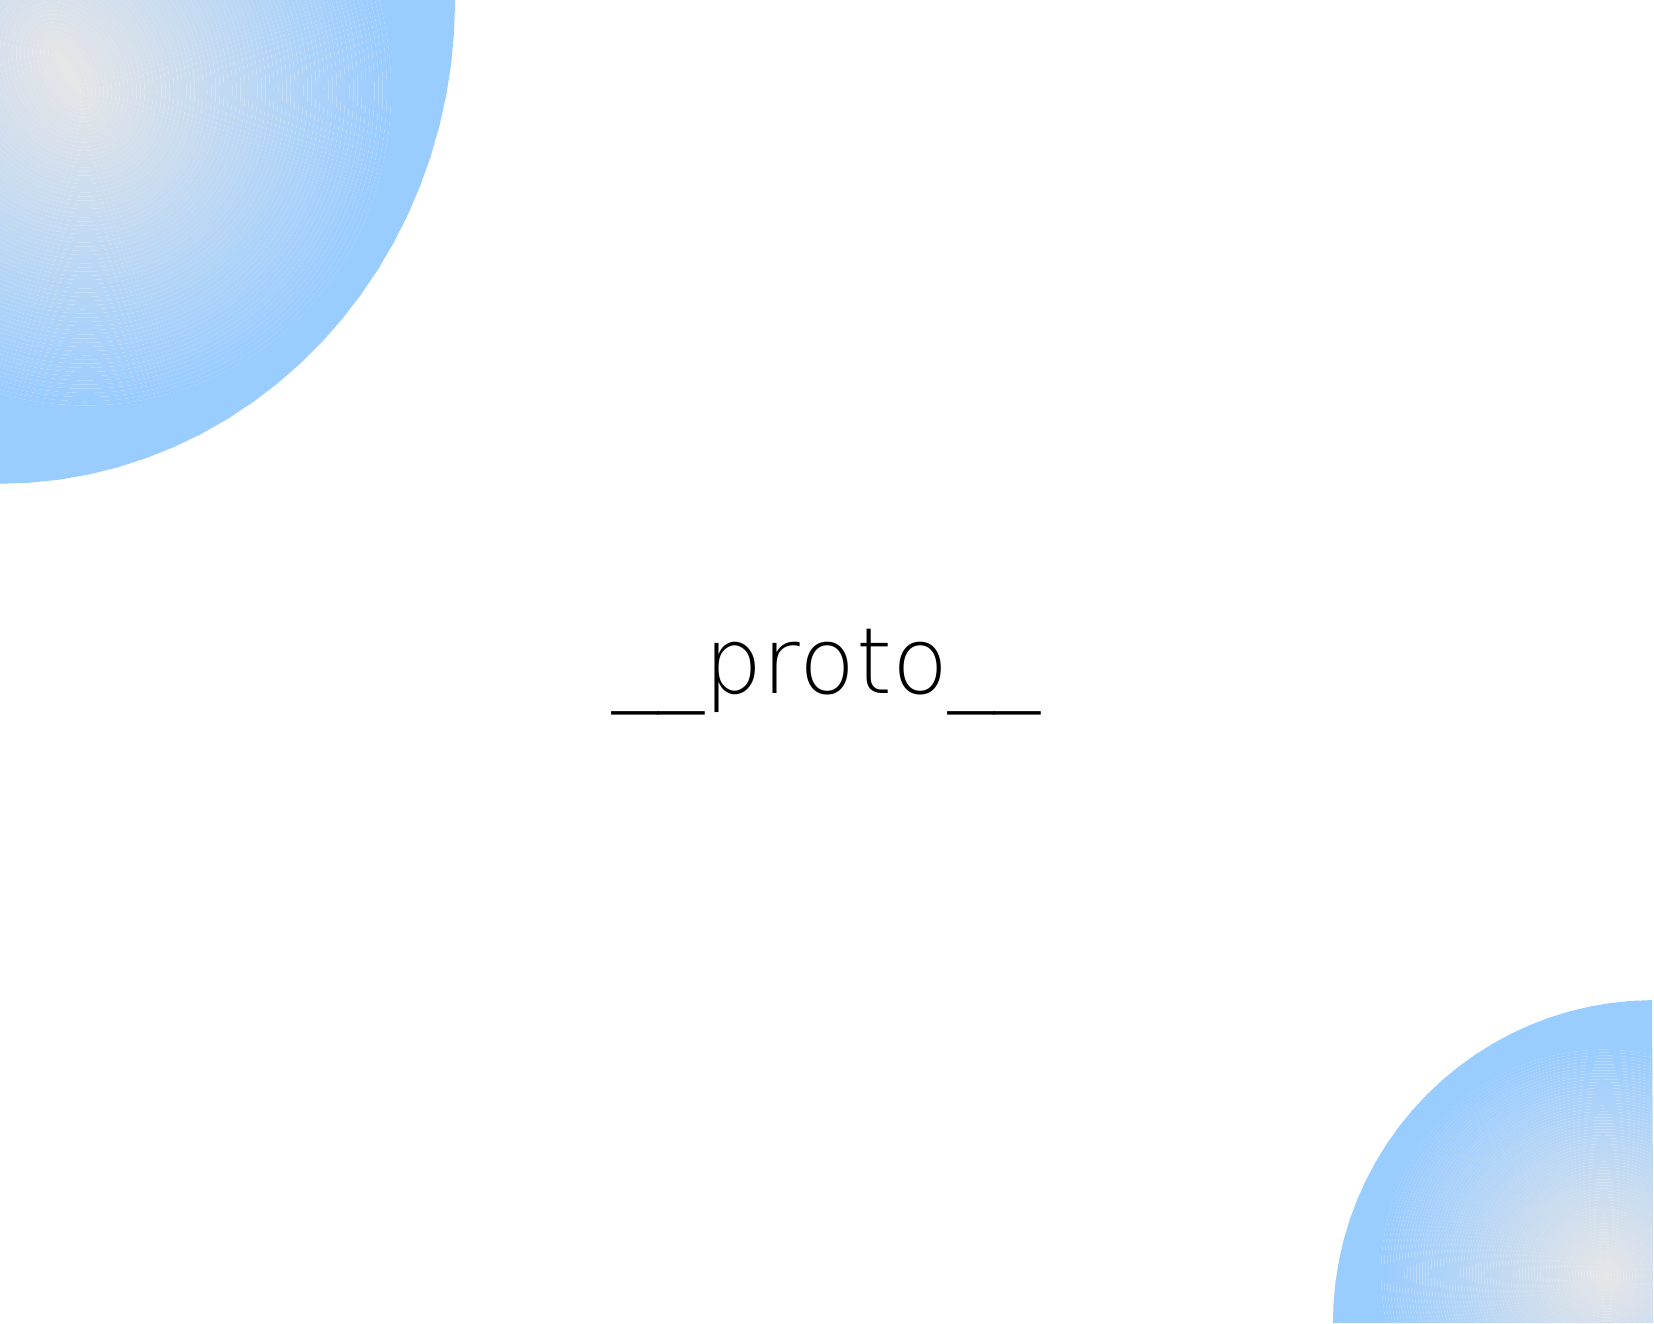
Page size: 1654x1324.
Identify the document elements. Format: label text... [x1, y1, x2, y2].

subtitle __proto__ [82, 149, 1571, 1174]
